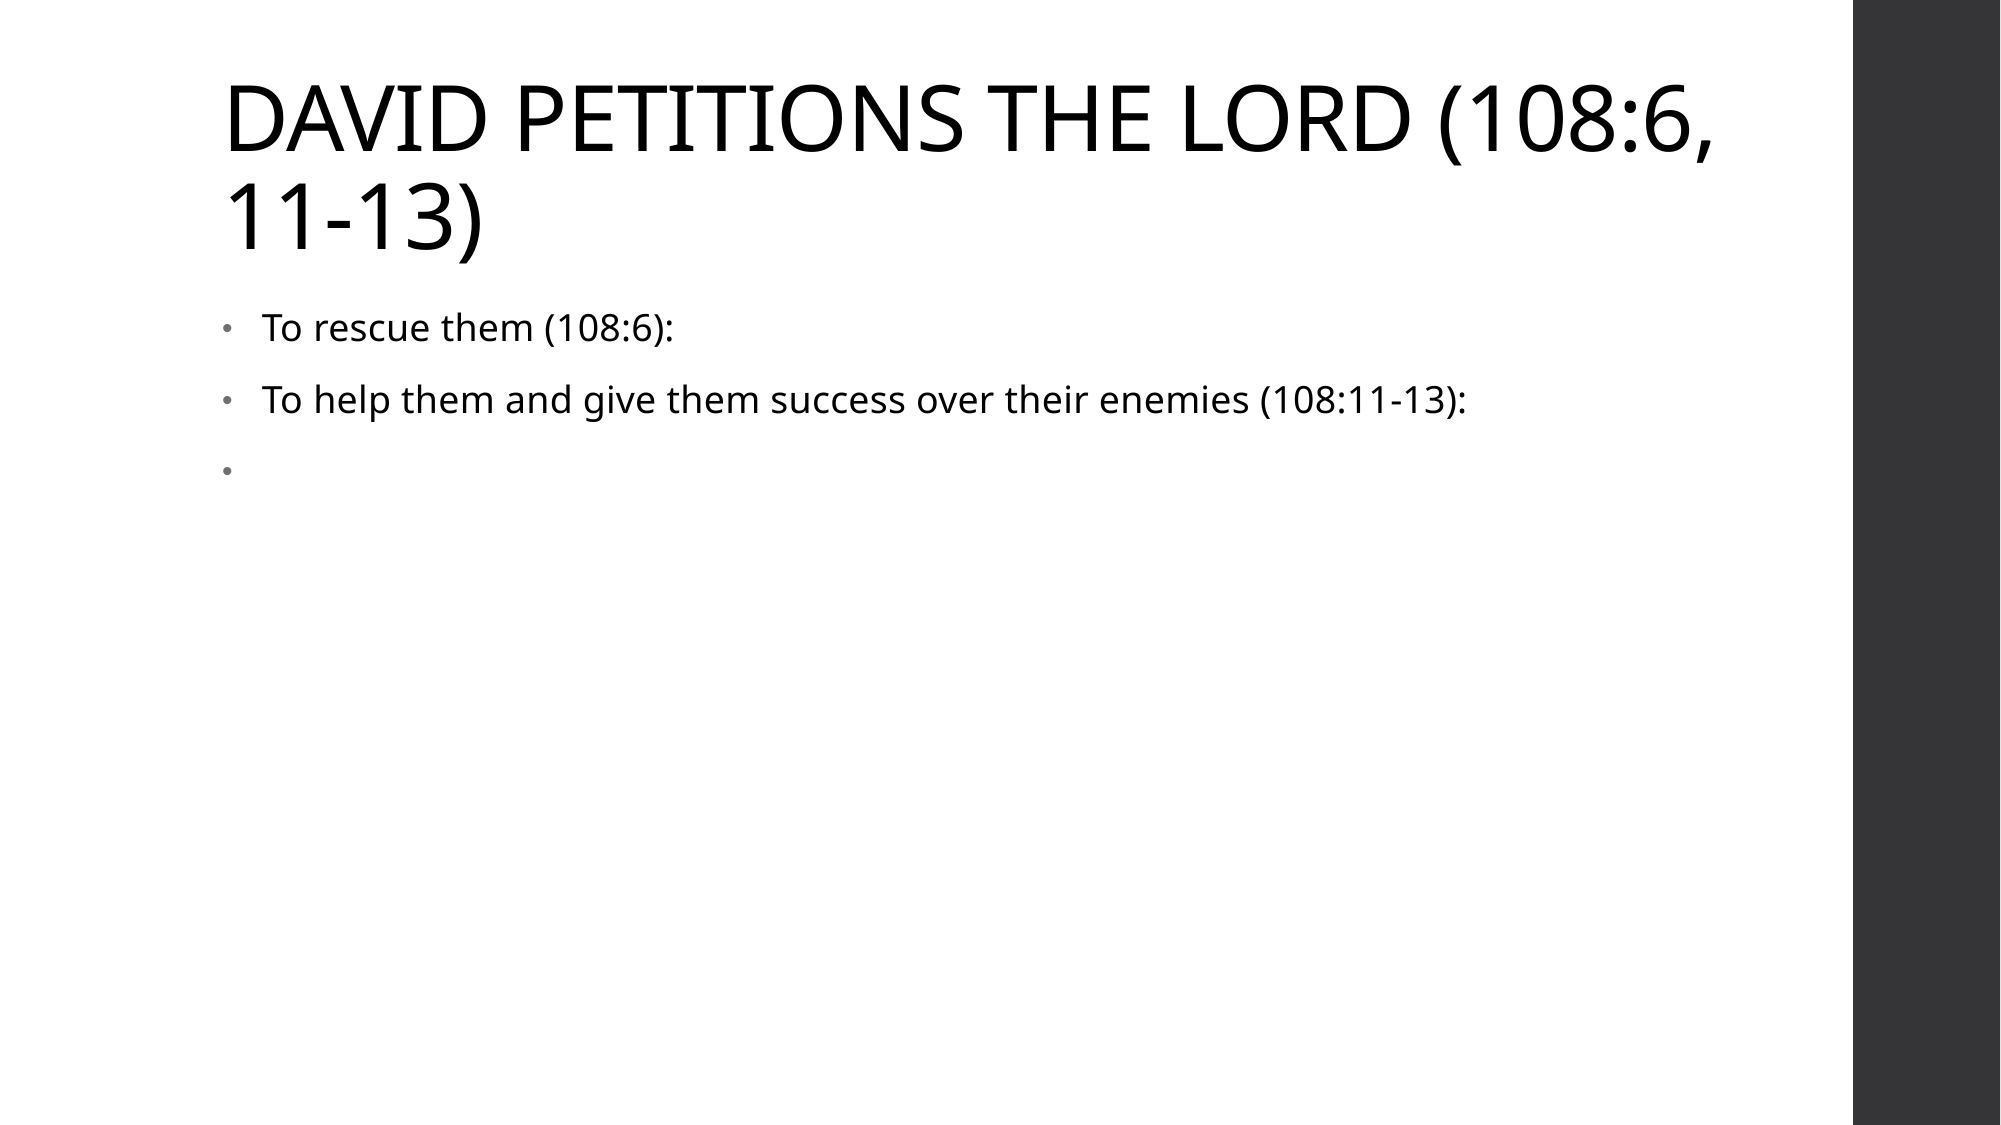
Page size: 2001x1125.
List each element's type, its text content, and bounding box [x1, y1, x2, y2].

list To rescue them (108:6): To help them and give them success over their enemies (108:11-13): [206, 299, 1617, 1014]
title DAVID PETITIONS THE LORD (108:6, 11-13) [206, 60, 1797, 278]
